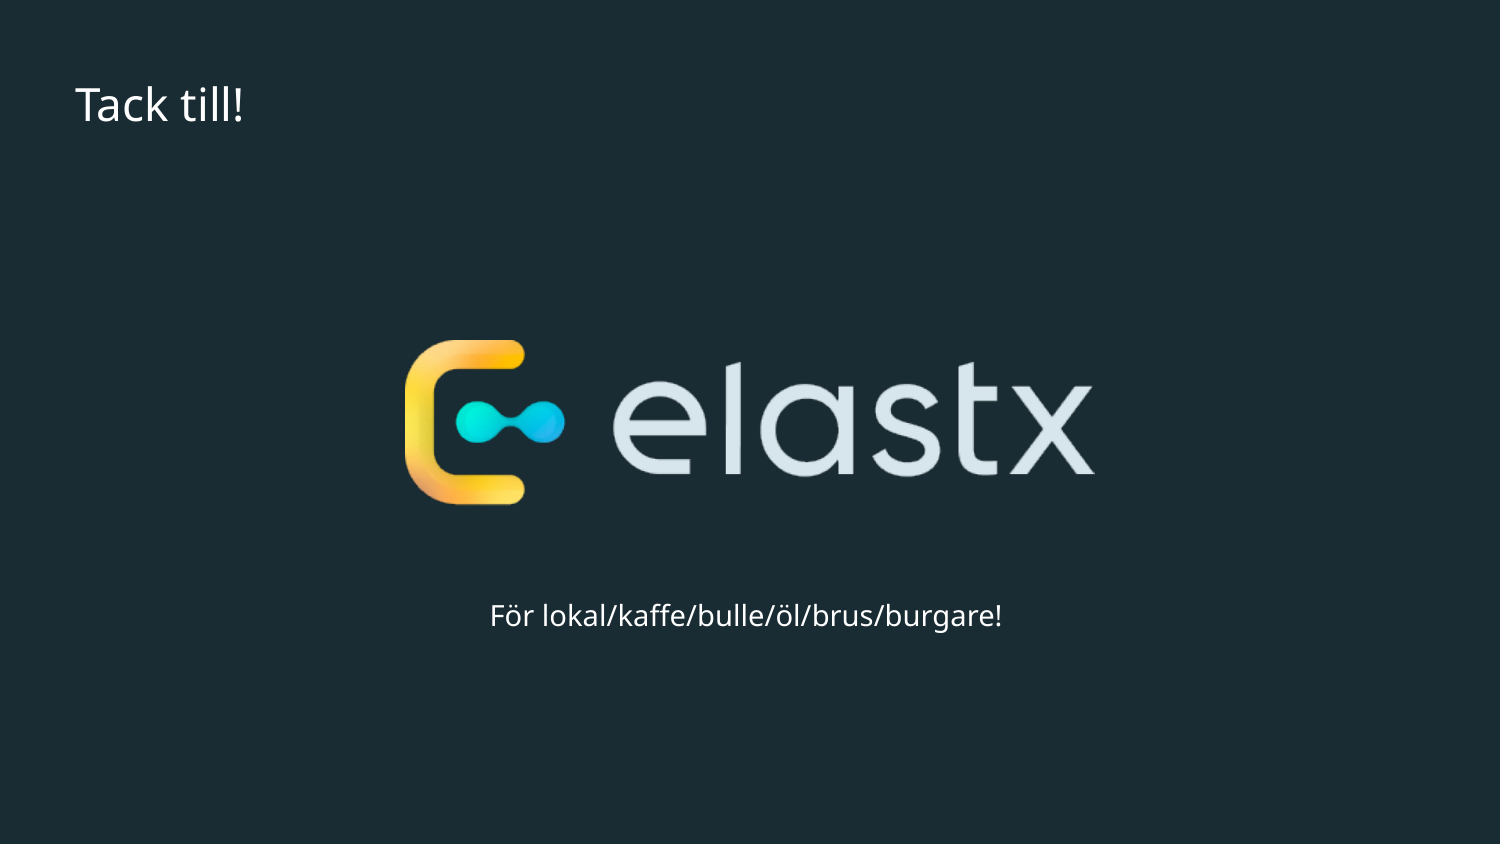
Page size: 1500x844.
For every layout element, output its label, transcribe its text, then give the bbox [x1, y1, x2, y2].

title Tack till! [75, 33, 1425, 175]
list För lokal/kaffe/bulle/öl/brus/burgare! [75, 197, 1425, 687]
picture [405, 340, 1095, 506]
